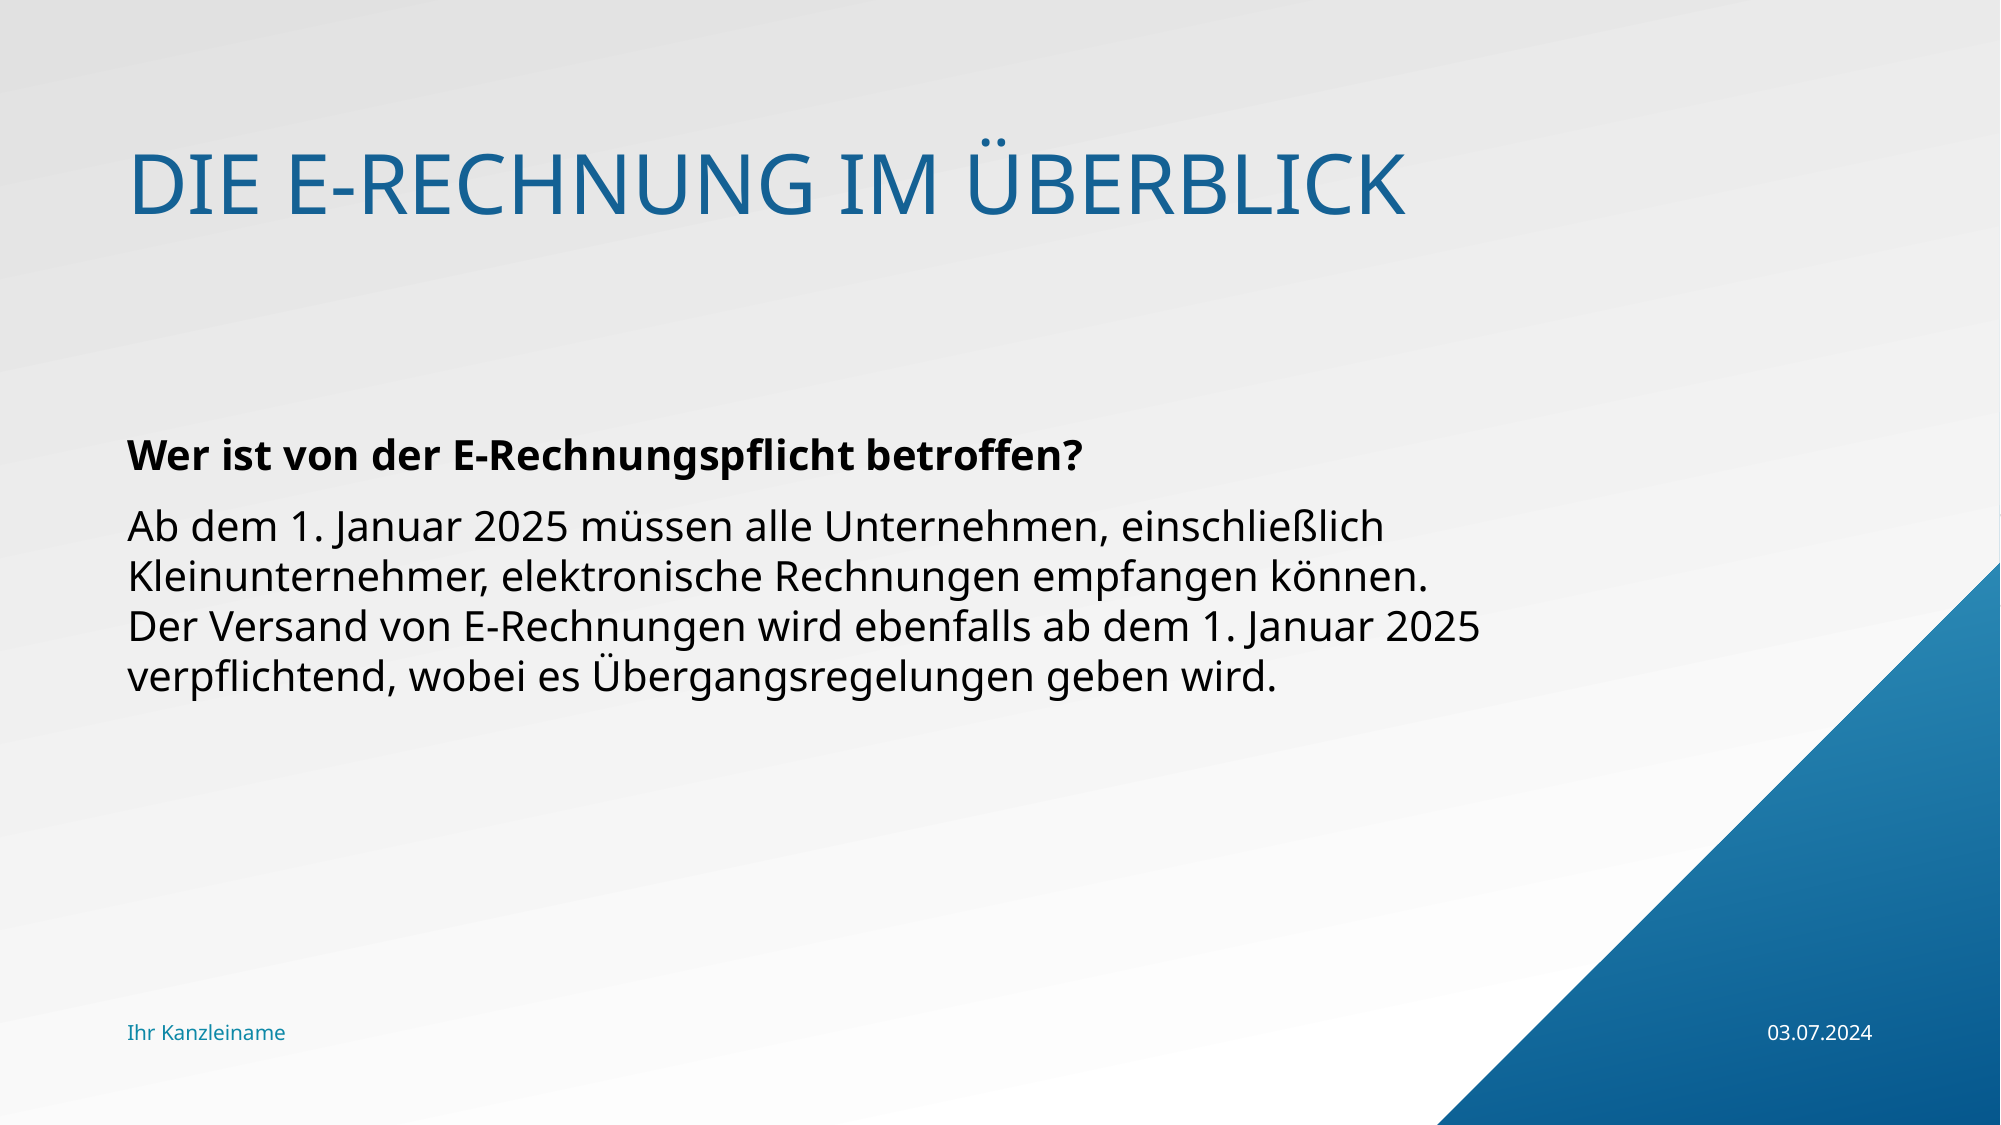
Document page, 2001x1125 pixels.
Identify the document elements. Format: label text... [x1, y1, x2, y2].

slide_number 03.07.2024 [1624, 1012, 1888, 1073]
text_box [0, 0, 2000, 1125]
title DIE E-RECHNUNG IM ÜBERBLICK [112, 57, 1513, 267]
footer Ihr Kanzleiname [112, 1012, 1350, 1073]
list Wer ist von der E-Rechnungspflicht betroffen? Ab dem 1. Januar 2025 müssen alle Unternehmen, einschließlich Kleinunternehmer, elektronische Rechnungen empfangen können. Der Versand von E-Rechnungen wird ebenfalls ab dem 1. Januar 2025 verpflichtend, wobei es Übergangsregelungen geben wird. [112, 267, 1513, 861]
